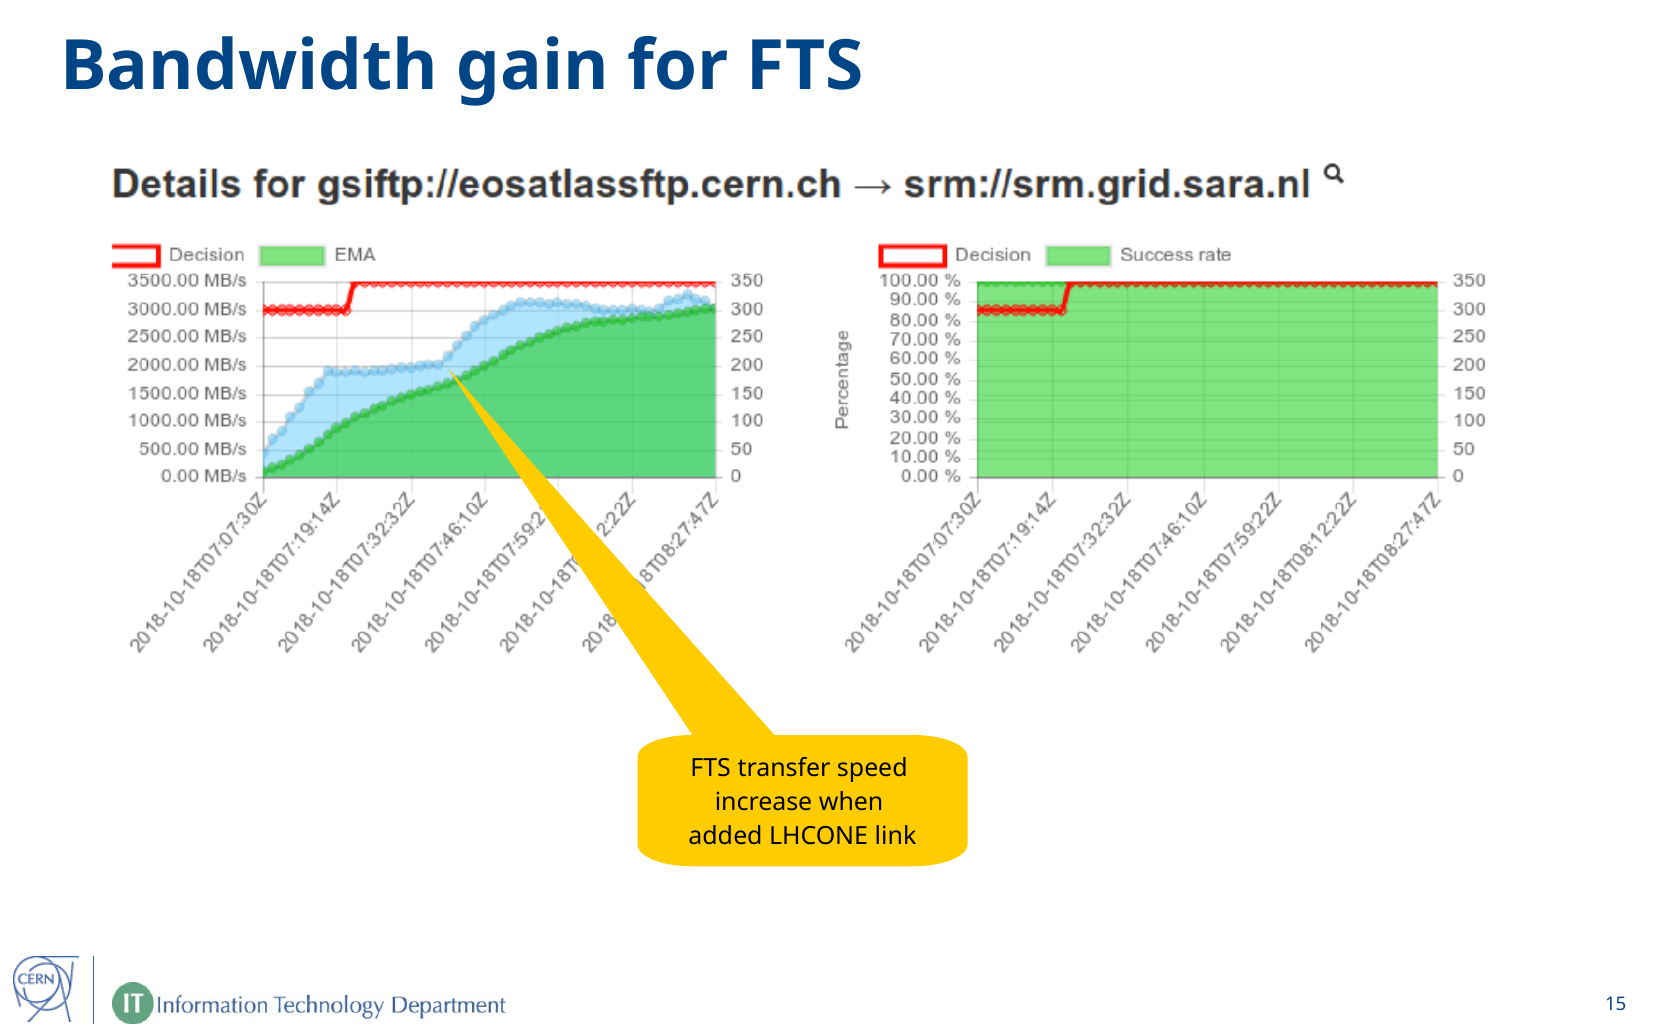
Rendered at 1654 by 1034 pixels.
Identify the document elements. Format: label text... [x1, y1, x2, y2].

title Bandwidth gain for FTS [60, 0, 1528, 138]
picture [112, 982, 755, 1024]
picture [84, 146, 1509, 691]
picture [13, 956, 79, 1032]
text_box FTS transfer speed increase when added LHCONE link [446, 367, 968, 867]
